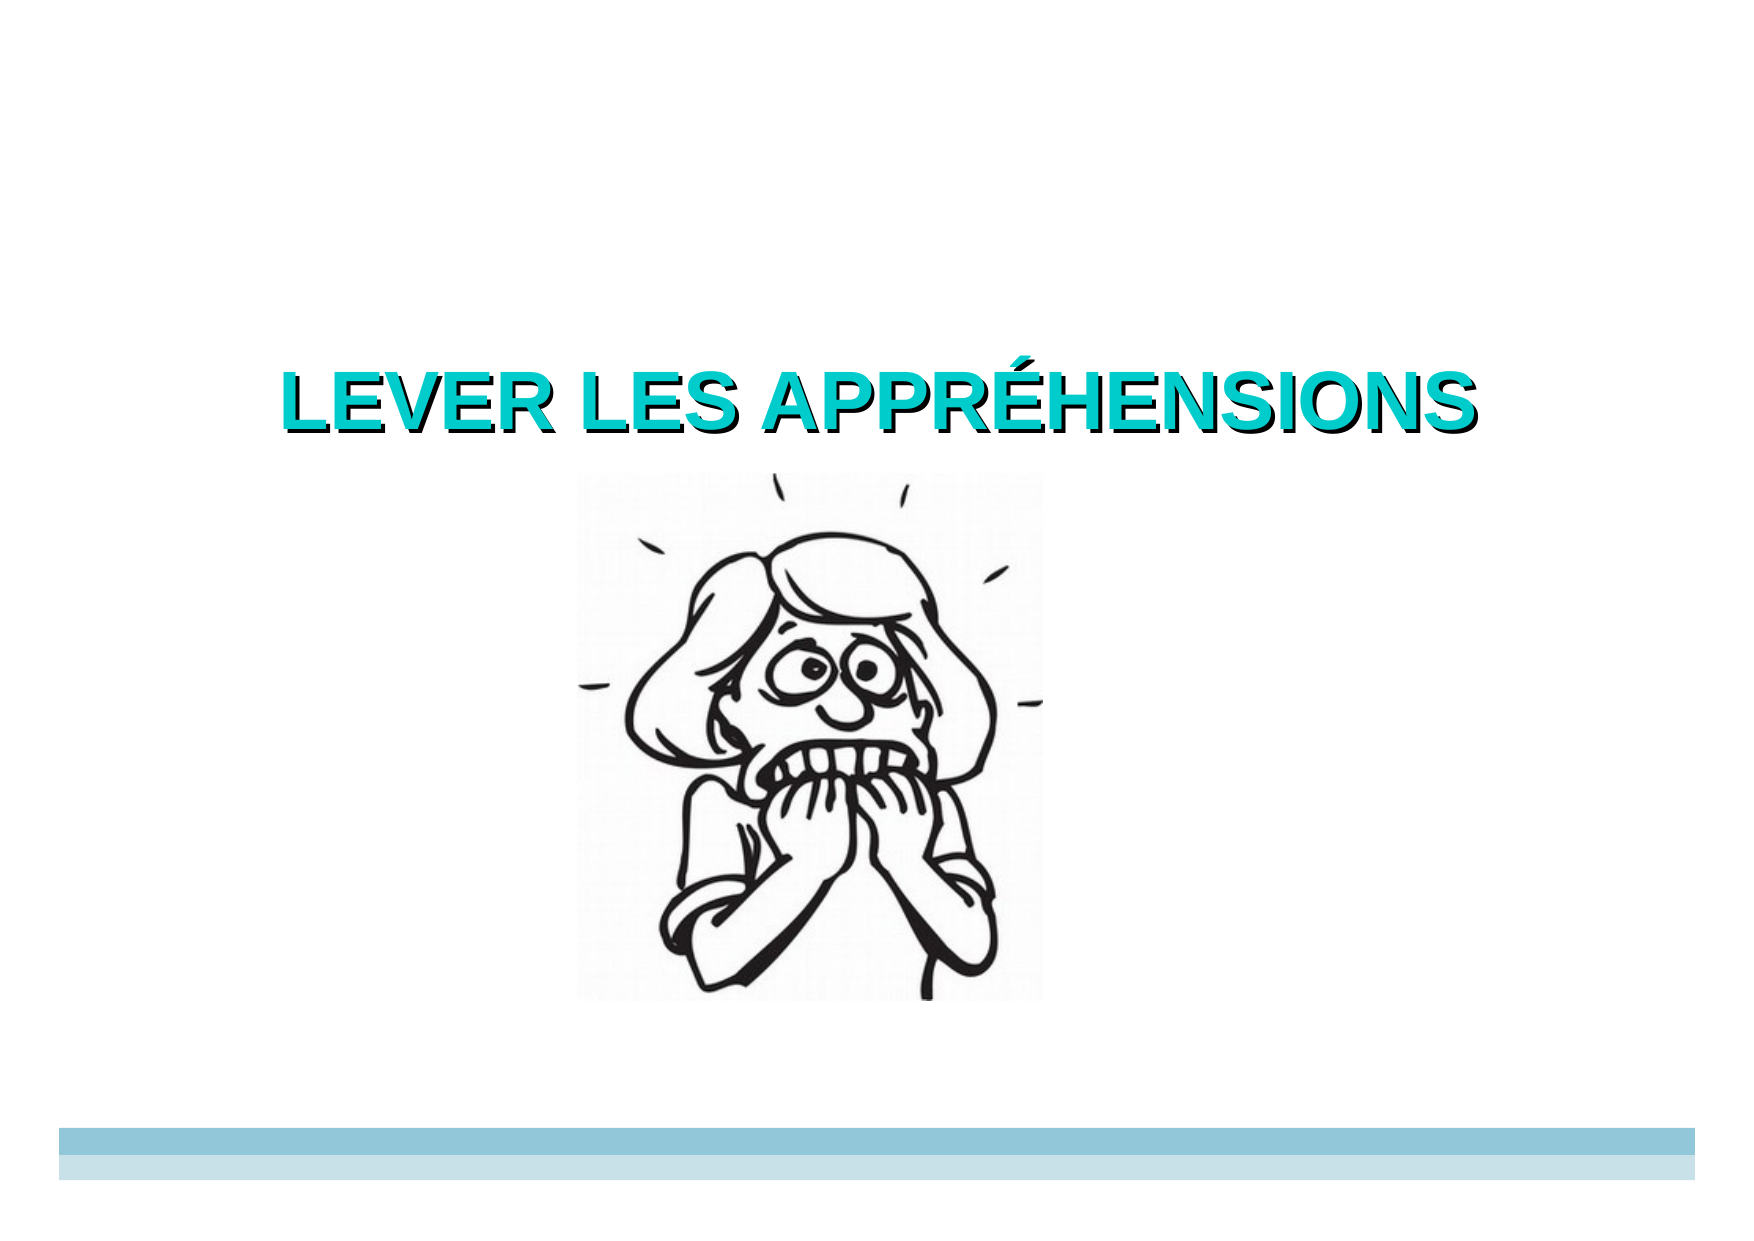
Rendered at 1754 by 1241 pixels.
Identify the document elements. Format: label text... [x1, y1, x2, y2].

title LEVER LES APPRÉHENSIONS [153, 307, 1627, 495]
picture [577, 473, 1043, 1001]
